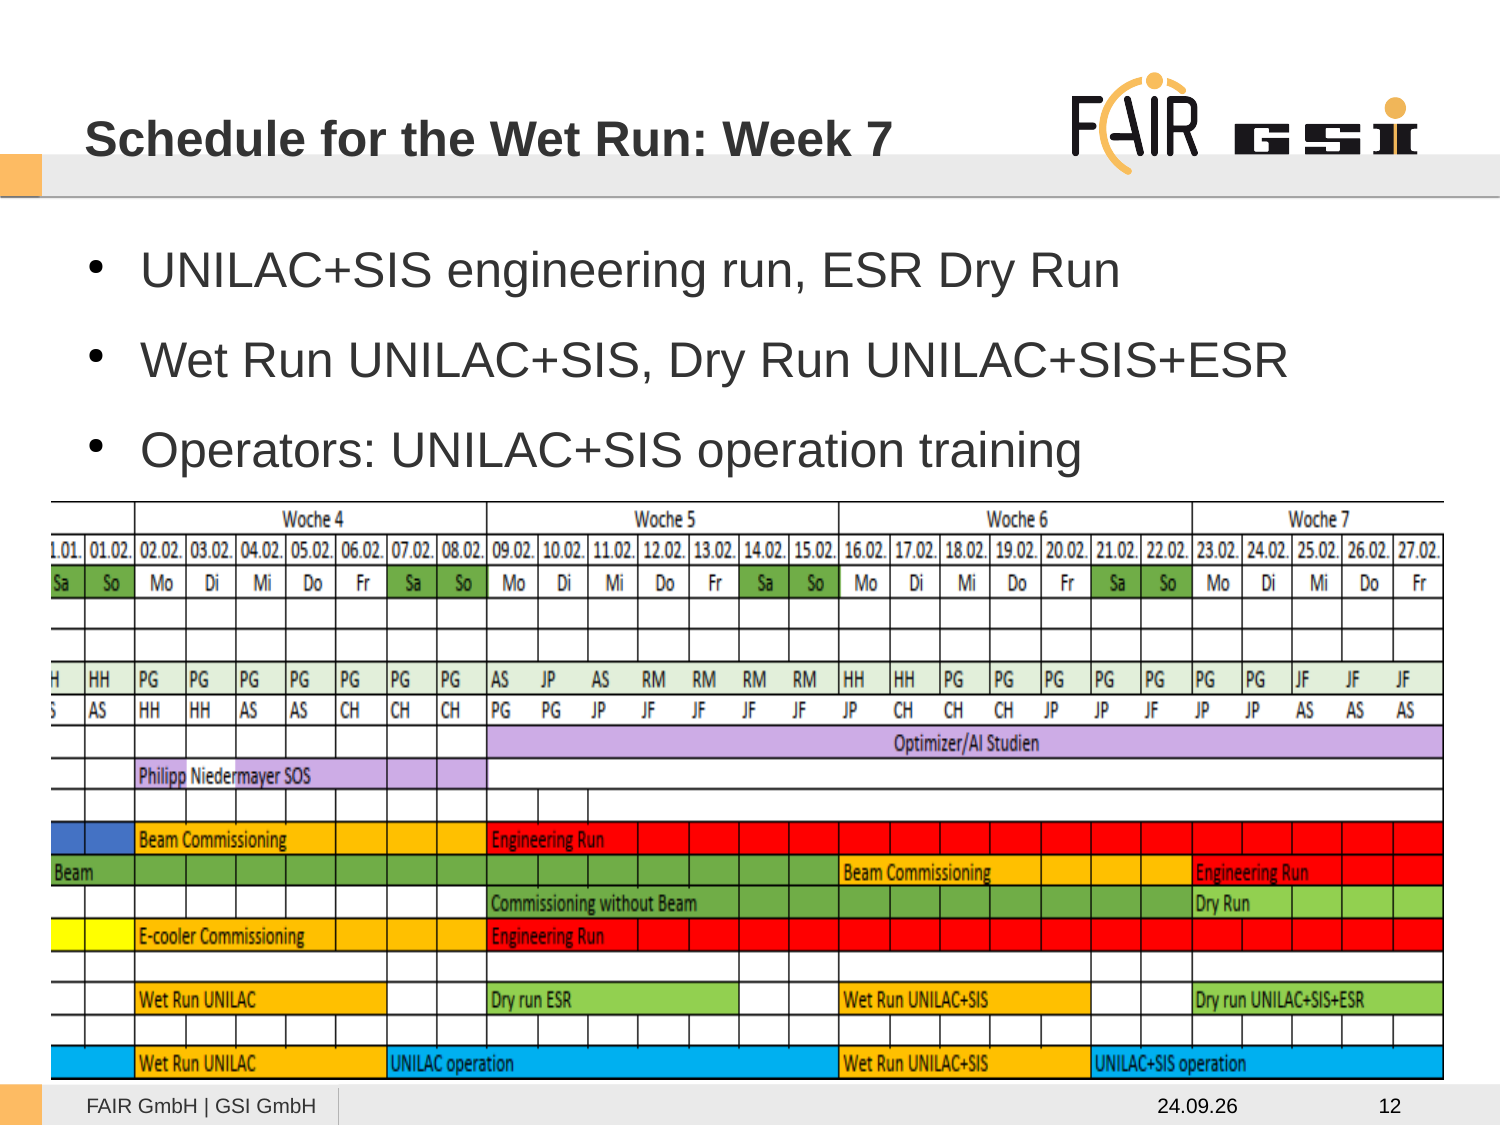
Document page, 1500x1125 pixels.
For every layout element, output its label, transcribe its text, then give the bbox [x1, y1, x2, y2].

picture [51, 501, 1449, 1080]
picture [1071, 70, 1199, 177]
list UNILAC+SIS engineering run, ESR Dry Run Wet Run UNILAC+SIS, Dry Run UNILAC+SIS+ESR Operators: UNILAC+SIS operation training [69, 237, 1417, 484]
picture [1233, 95, 1419, 154]
title Schedule for the Wet Run: Week 7 [69, 44, 986, 174]
